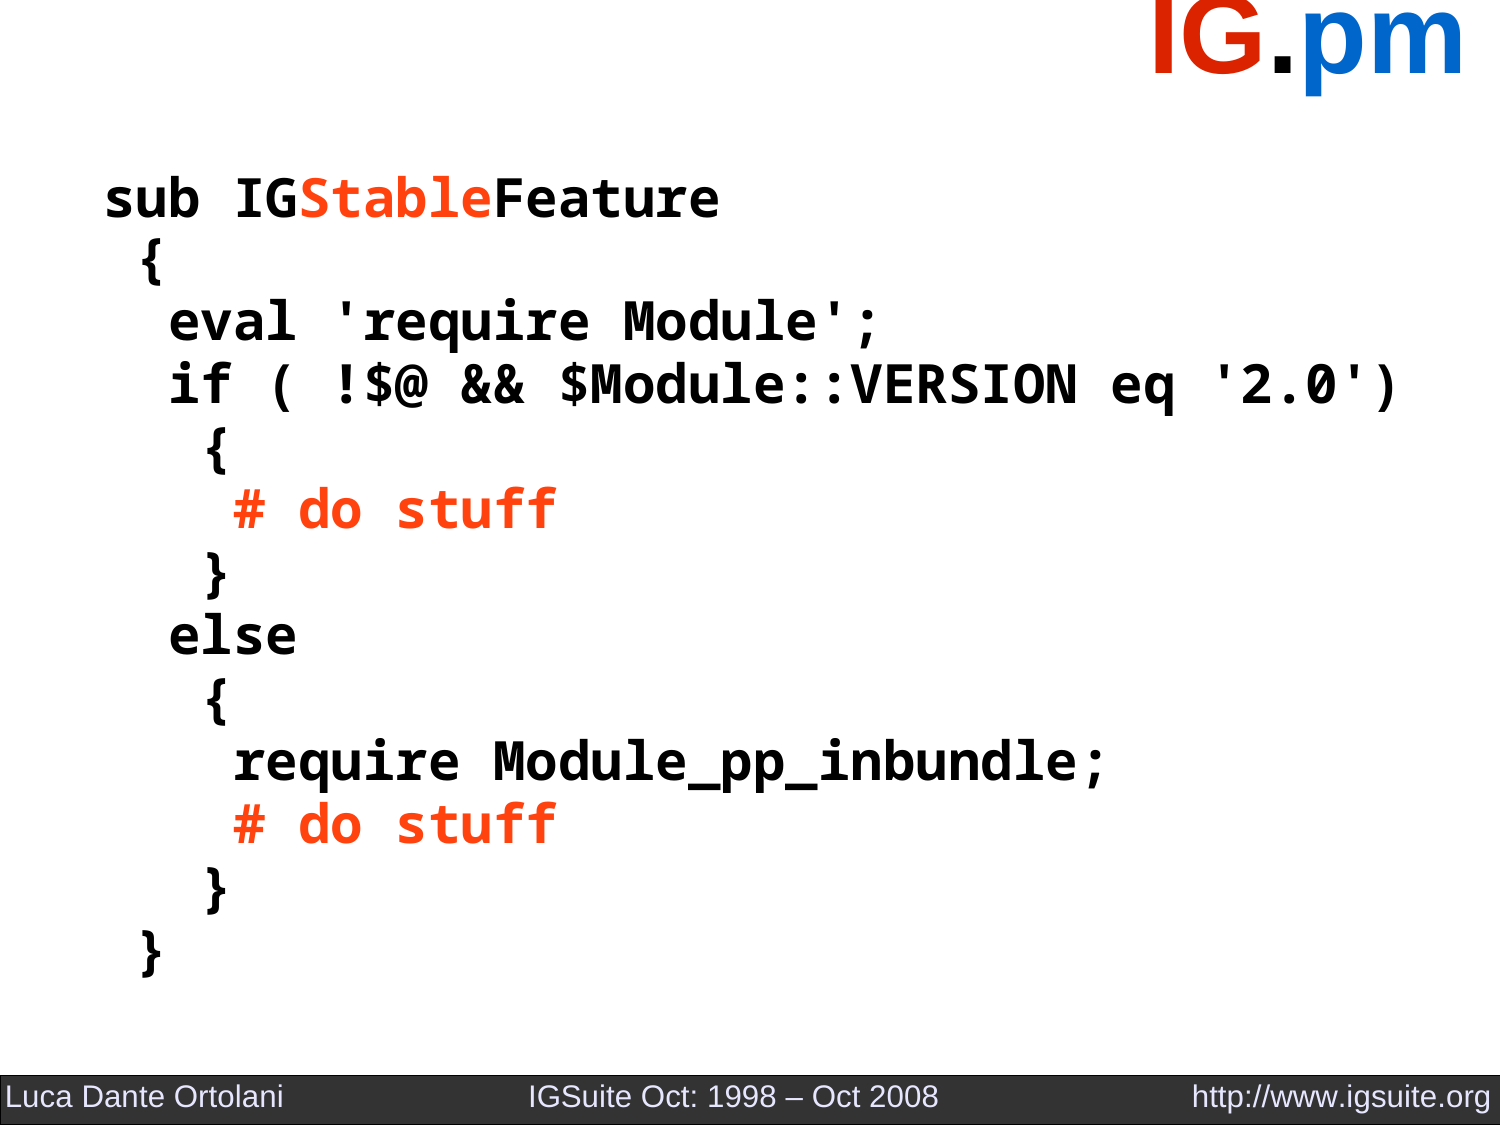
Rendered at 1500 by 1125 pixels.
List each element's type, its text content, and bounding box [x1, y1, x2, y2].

text_box IG.pm [1116, 0, 1500, 141]
text_box Luca Dante Ortolani IGSuite Oct: 1998 – Oct 2008 http://www.igsuite.org [0, 1075, 1500, 1125]
text_box sub IGStableFeature { eval 'require Module'; if ( !$@ && $Module::VERSION eq '2.0') { # do stuff } else { require Module_pp_inbundle; # do stuff } } [88, 110, 1429, 886]
